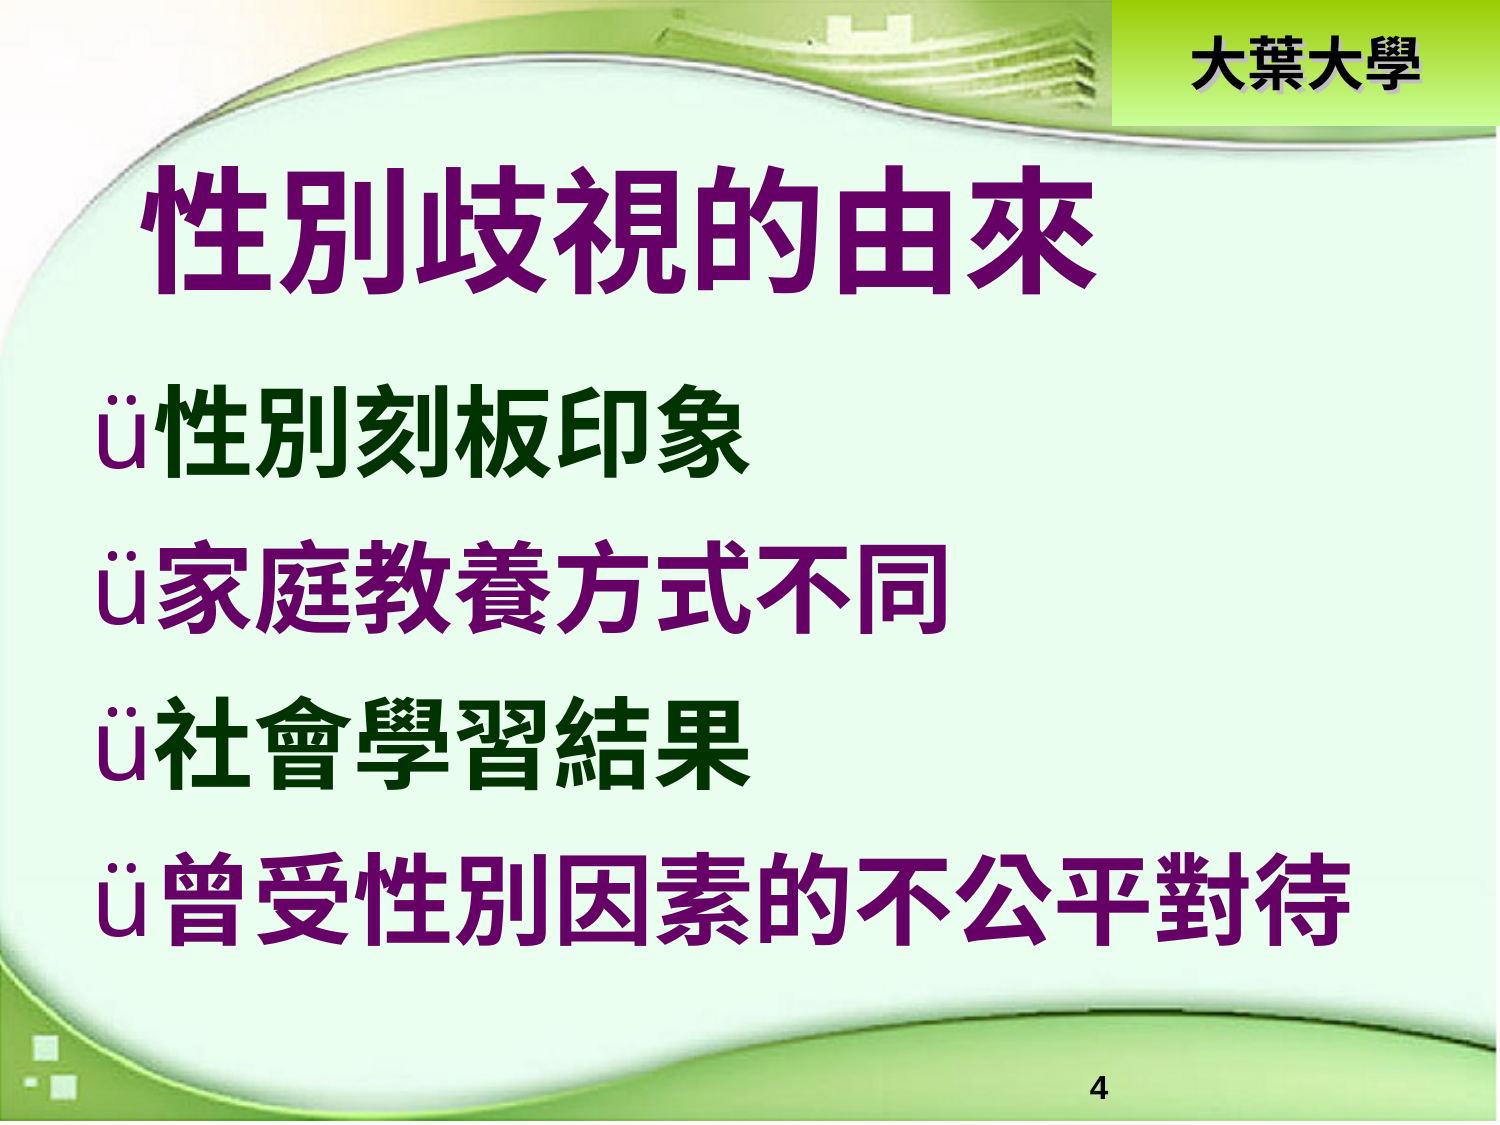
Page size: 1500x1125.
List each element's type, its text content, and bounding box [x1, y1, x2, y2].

text_box 性別歧視的由來 [123, 137, 1119, 318]
text_box 性別刻板印象 家庭教養方式不同 社會學習結果 曾受性別因素的不公平對待 [76, 326, 1424, 966]
